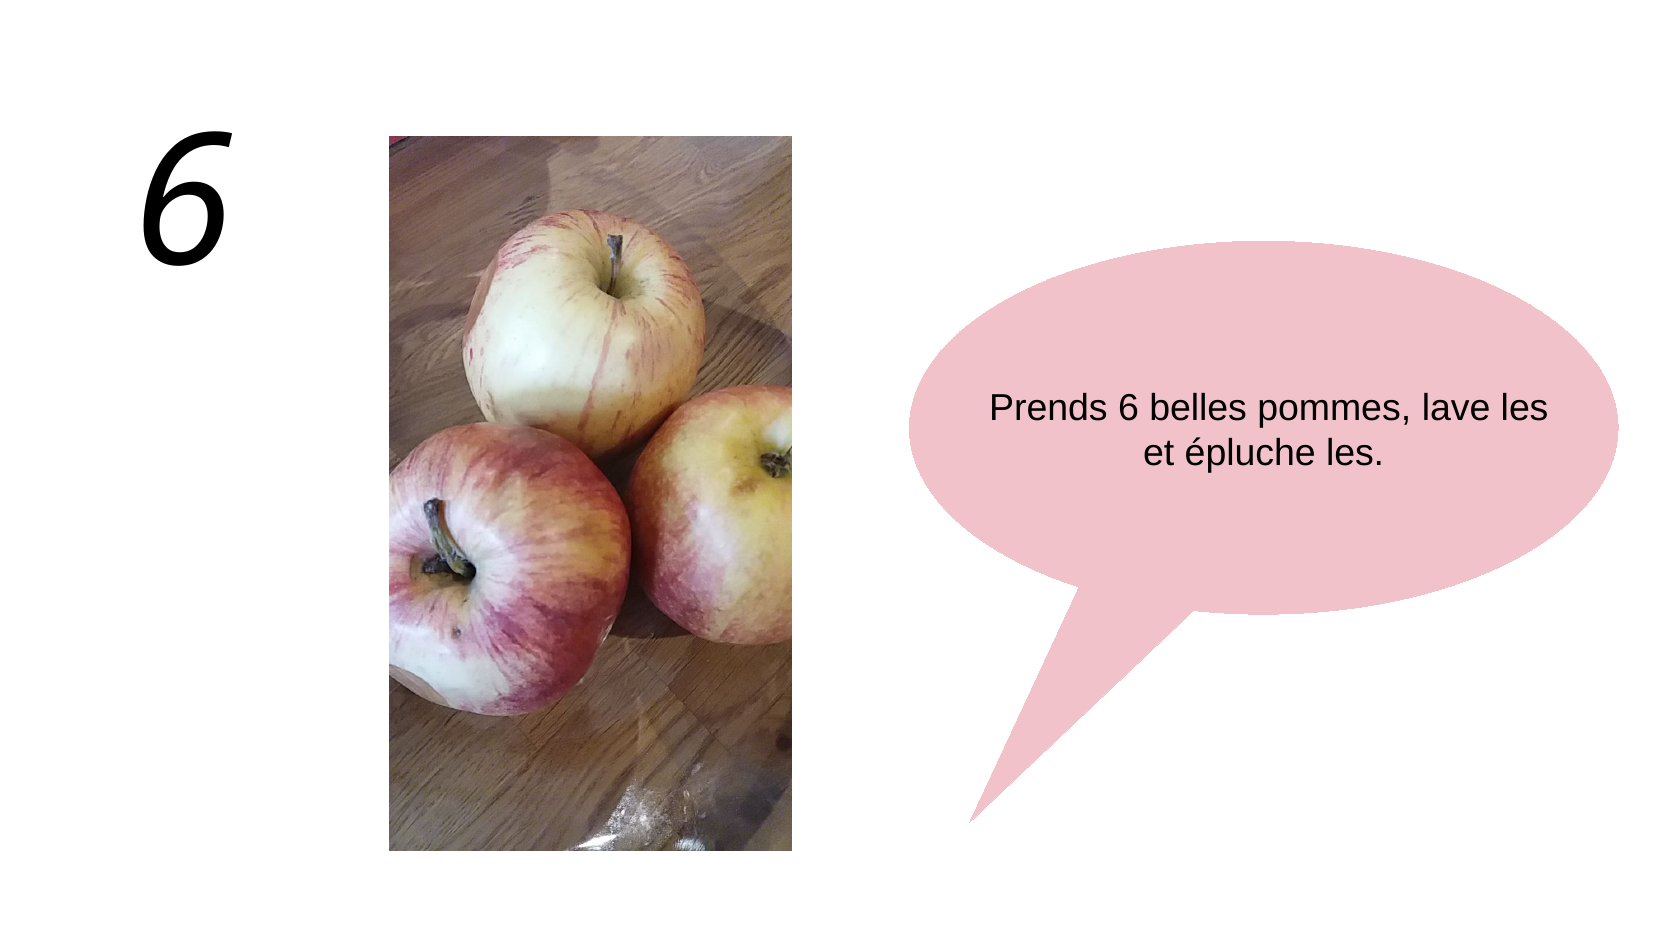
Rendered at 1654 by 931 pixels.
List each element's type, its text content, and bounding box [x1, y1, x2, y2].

picture [389, 136, 792, 851]
text_box Prends 6 belles pommes, lave les et épluche les. [909, 241, 1619, 823]
text_box 6 [118, 60, 414, 284]
